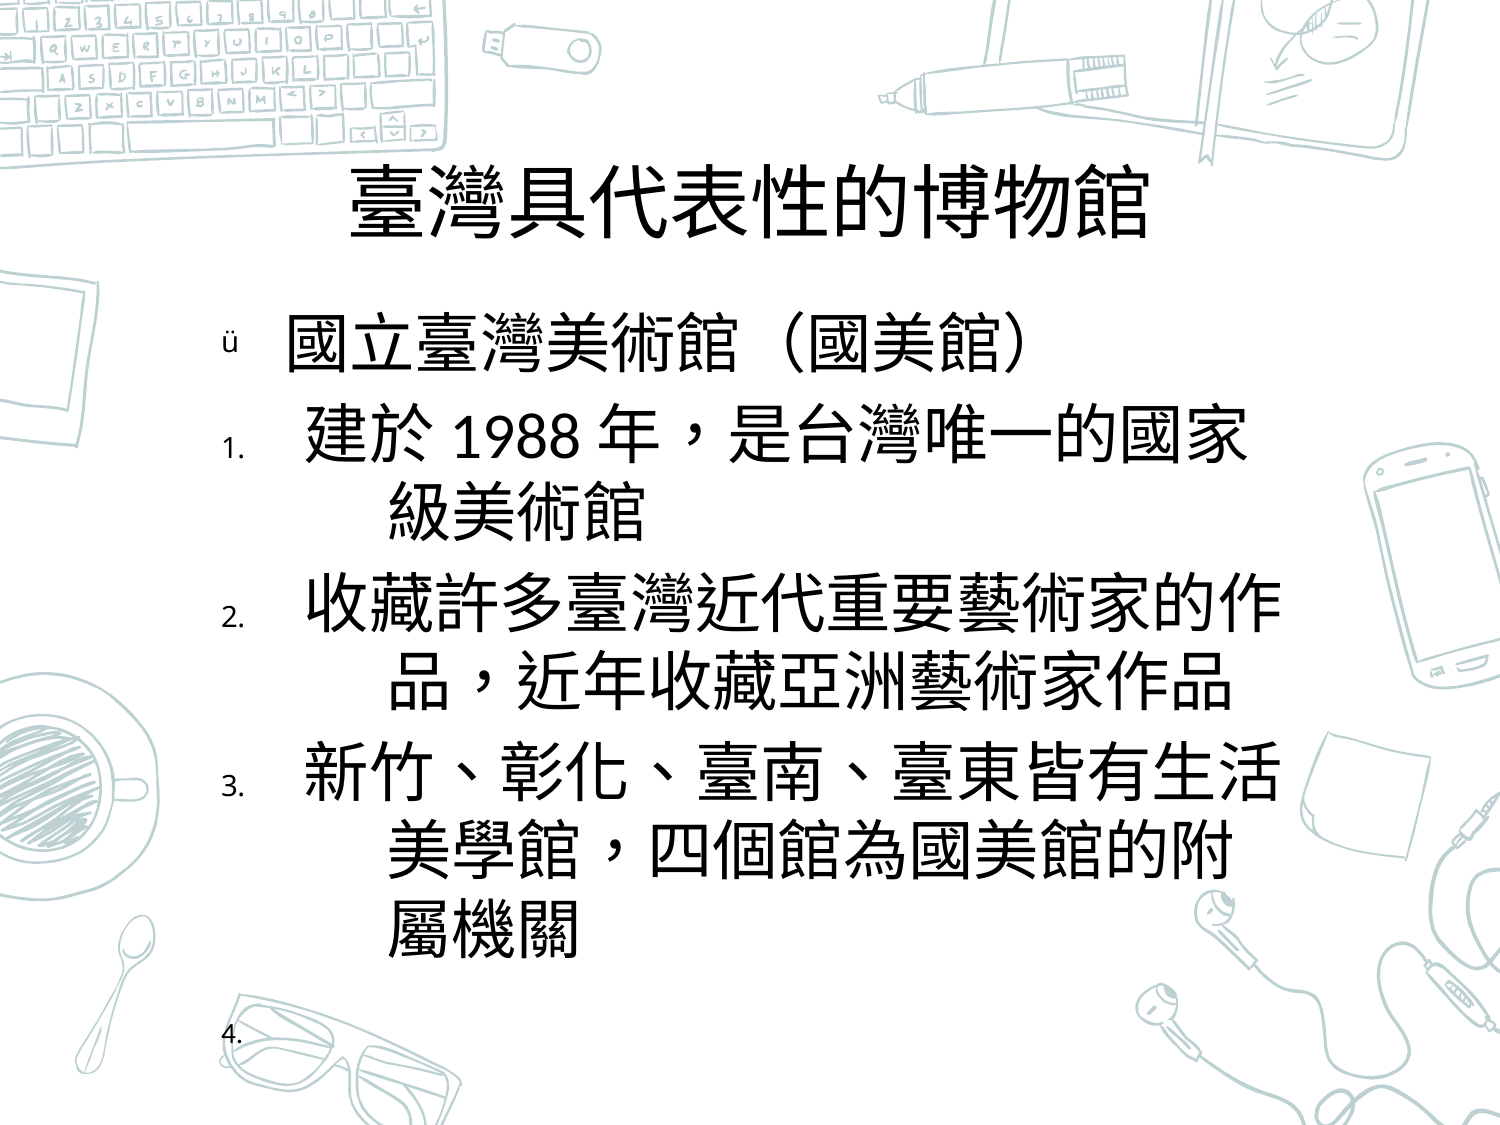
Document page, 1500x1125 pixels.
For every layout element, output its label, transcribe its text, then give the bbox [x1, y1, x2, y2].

title 臺灣具代表性的博物館 [185, 136, 1315, 264]
list 國立臺灣美術館（國美館） 建於1988年，是台灣唯一的國家級美術館 收藏許多臺灣近代重要藝術家的作品，近年收藏亞洲藝術家作品 新竹、彰化、臺南、臺東皆有生活美學館，四個館為國美館的附屬機關 [185, 287, 1315, 1053]
